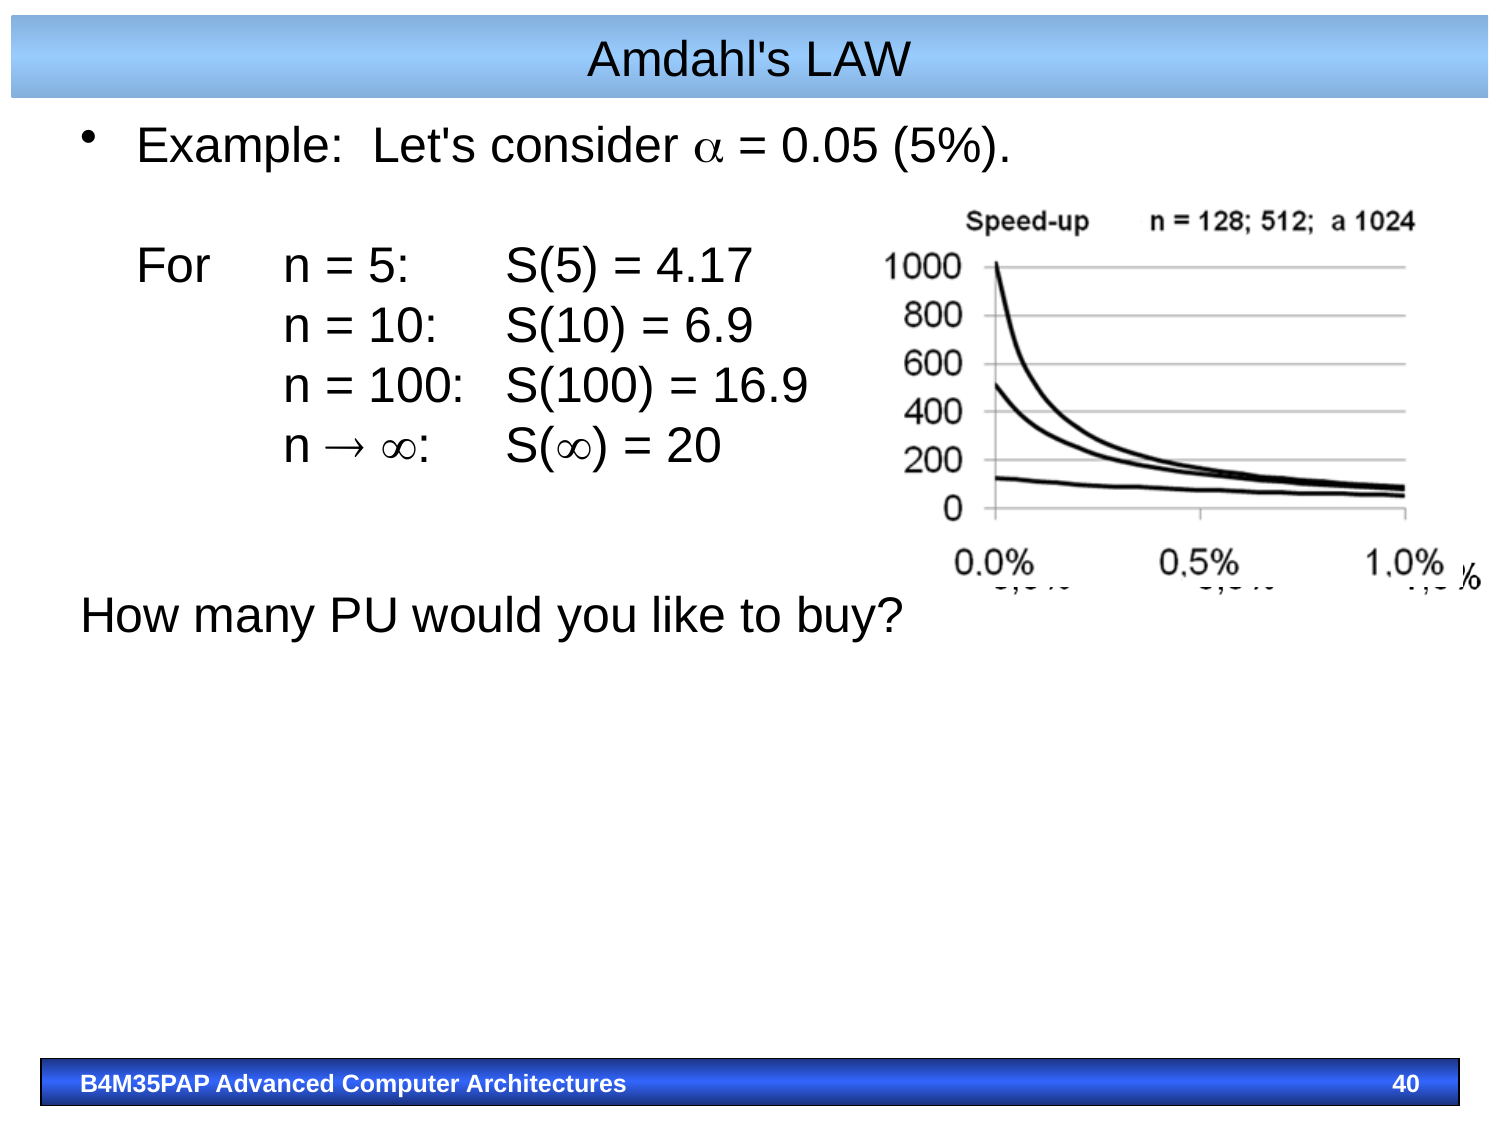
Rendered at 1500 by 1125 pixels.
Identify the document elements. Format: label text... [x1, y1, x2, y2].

title Amdahl's LAW [11, 15, 1489, 98]
list Example: Let's consider  = 0.05 (5%). For n = 5: S(5) = 4.17 n = 10: S(10) = 6.9 n = 100: S(100) = 16.9 n  : S() = 20 How many PU would you like to buy? [64, 105, 1436, 1043]
picture [867, 199, 1500, 604]
